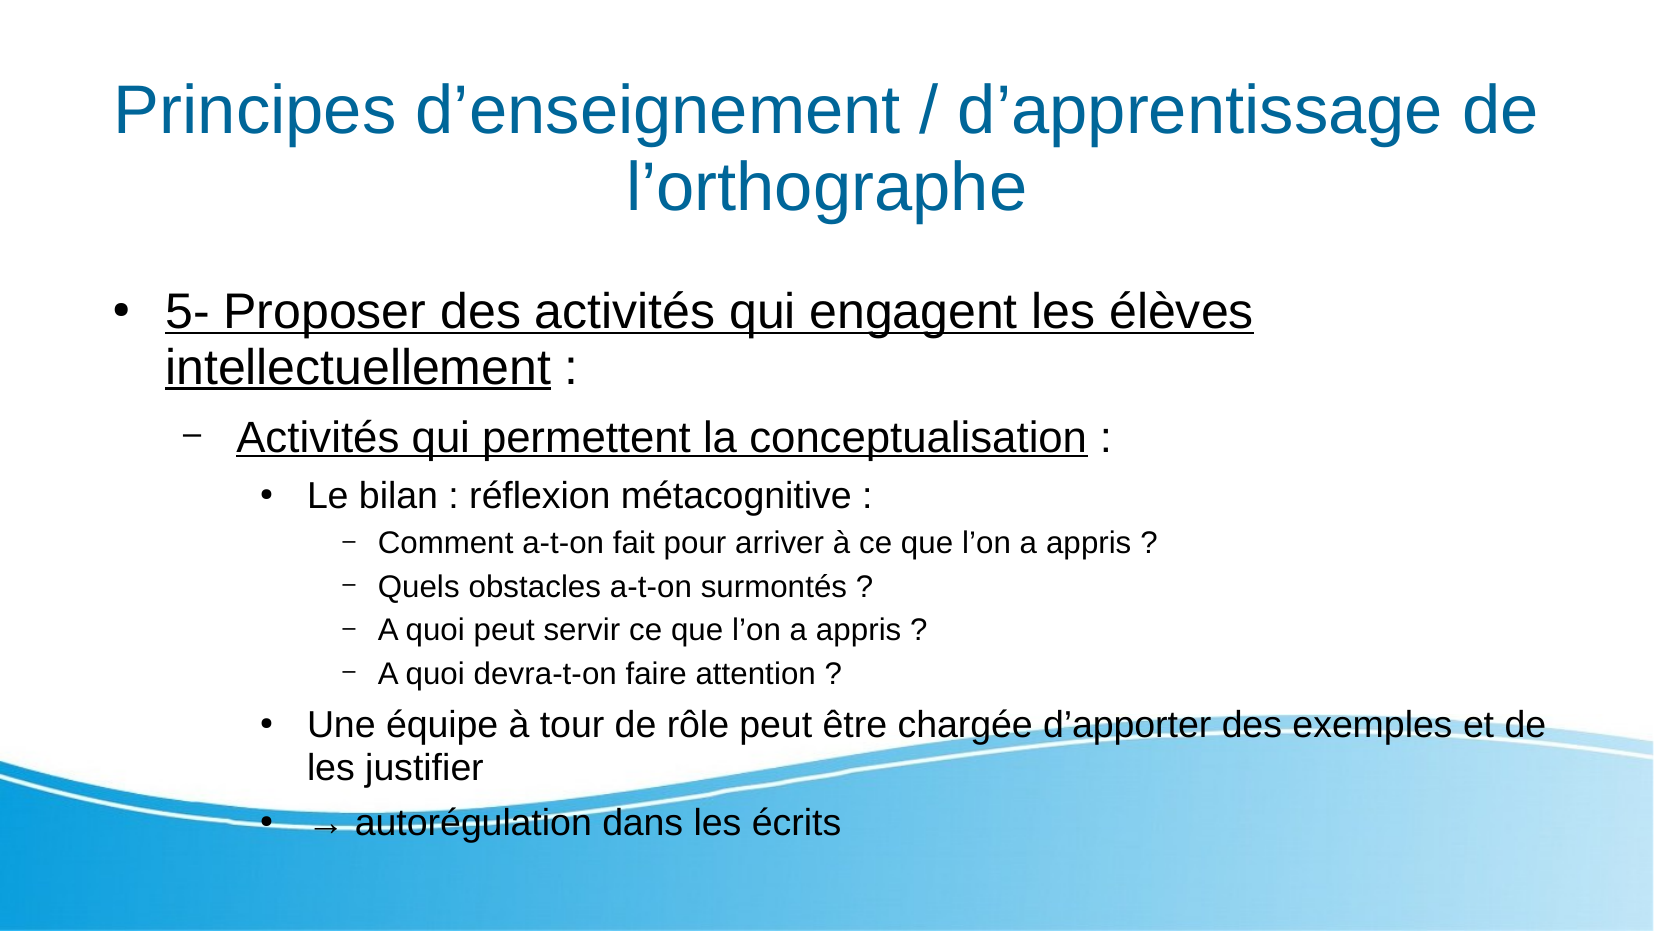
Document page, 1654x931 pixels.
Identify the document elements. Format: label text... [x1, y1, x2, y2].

picture [0, 714, 1654, 931]
title Principes d’enseignement / d’apprentissage de l’orthographe [82, 70, 1571, 227]
list 5- Proposer des activités qui engagent les élèves intellectuellement : Activités qui permettent la conceptualisation : Le bilan : réflexion métacognitive : Comment a-t-on fait pour arriver à ce que l’on a appris ? Quels obstacles a-t-on surmontés ? A quoi peut servir ce que l’on a appris ? A quoi devra-t-on faire attention ? Une équipe à tour de rôle peut être chargée d’apporter des exemples et de les justifier → autorégulation dans les écrits [94, 283, 1583, 875]
